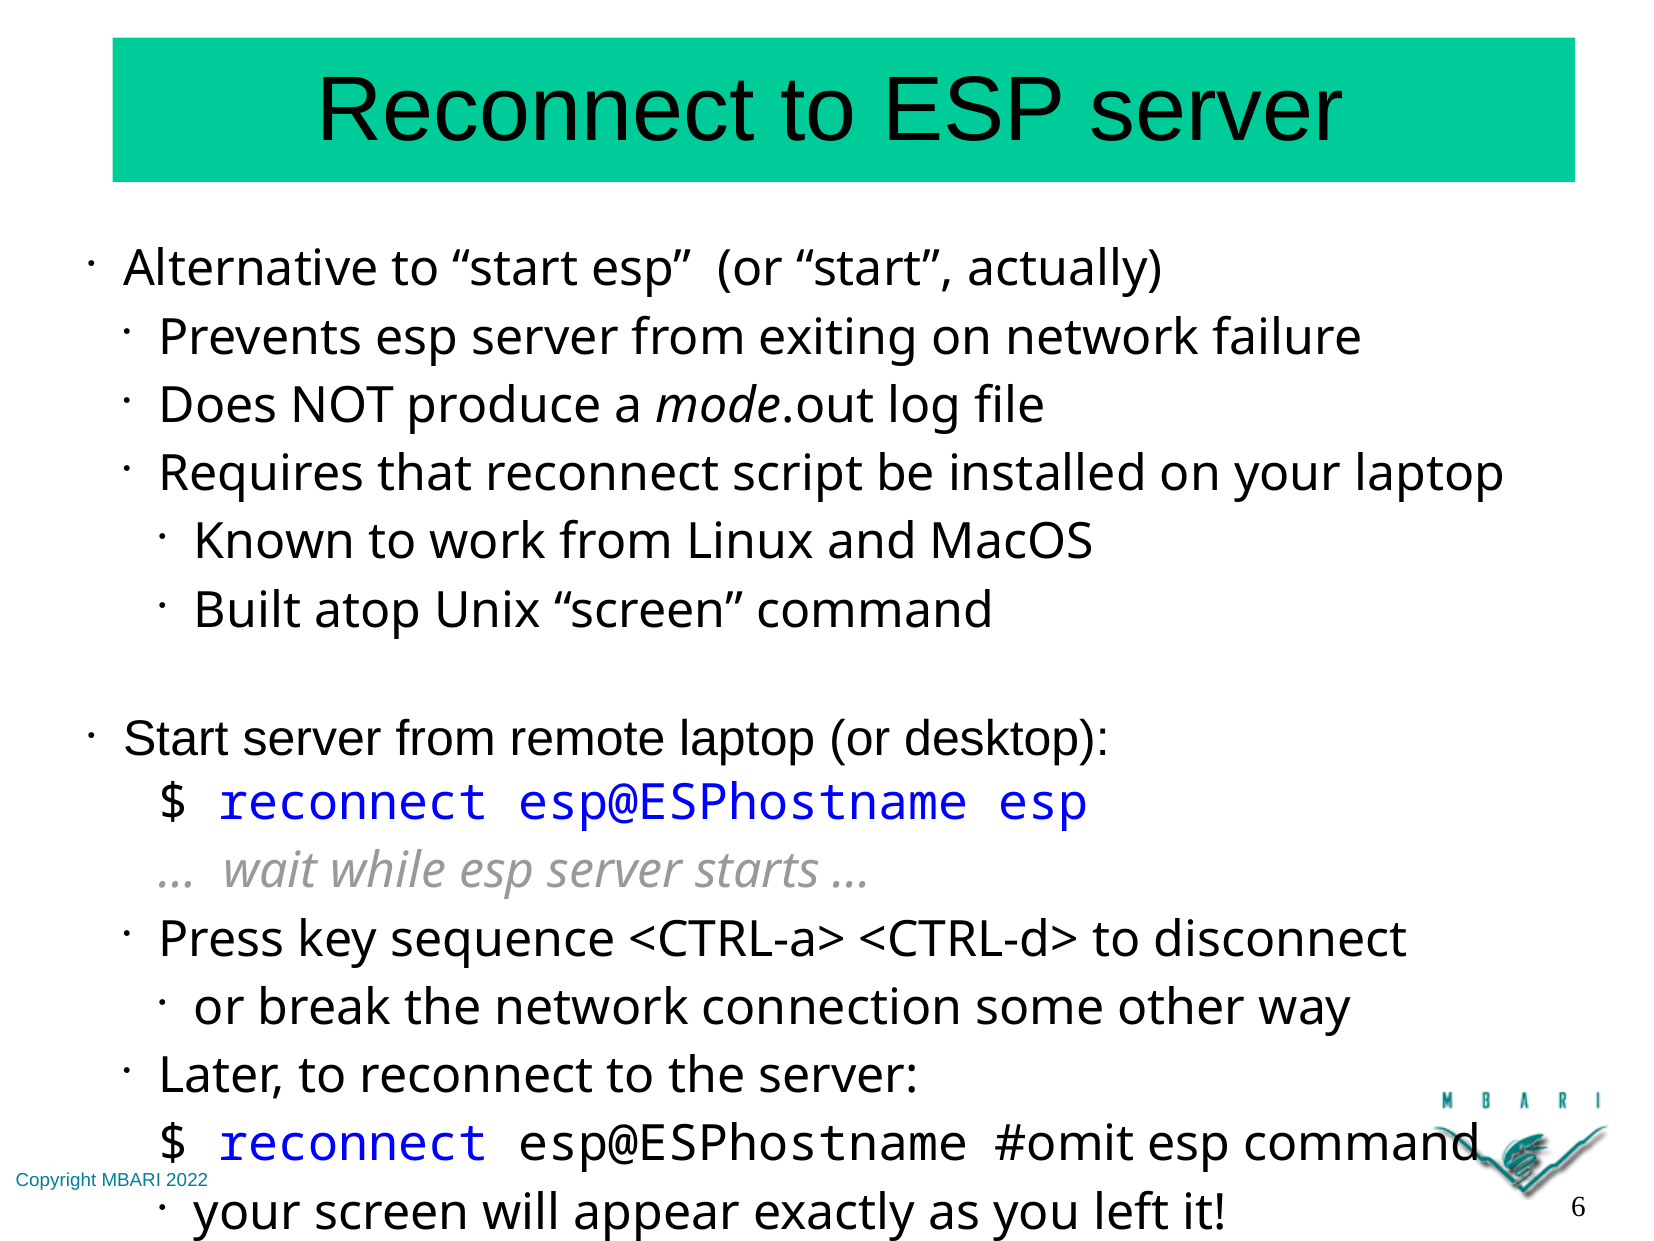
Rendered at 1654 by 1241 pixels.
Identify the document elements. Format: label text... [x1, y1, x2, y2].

text_box Alternative to “start esp” (or “start”, actually) Prevents esp server from exiting on network failure Does NOT produce a mode.out log file Requires that reconnect script be installed on your laptop Known to work from Linux and MacOS Built atop Unix “screen” command Start server from remote laptop (or desktop): $ reconnect esp@ESPhostname esp … wait while esp server starts ... Press key sequence <CTRL-a> <CTRL-d> to disconnect or break the network connection some other way Later, to reconnect to the server: $ reconnect esp@ESPhostname #omit esp command your screen will appear exactly as you left it! $ reconnect –help #displays reconnect options [37, 225, 1620, 1163]
picture [1426, 1163, 1613, 1200]
title Reconnect to ESP server [112, 37, 1576, 183]
